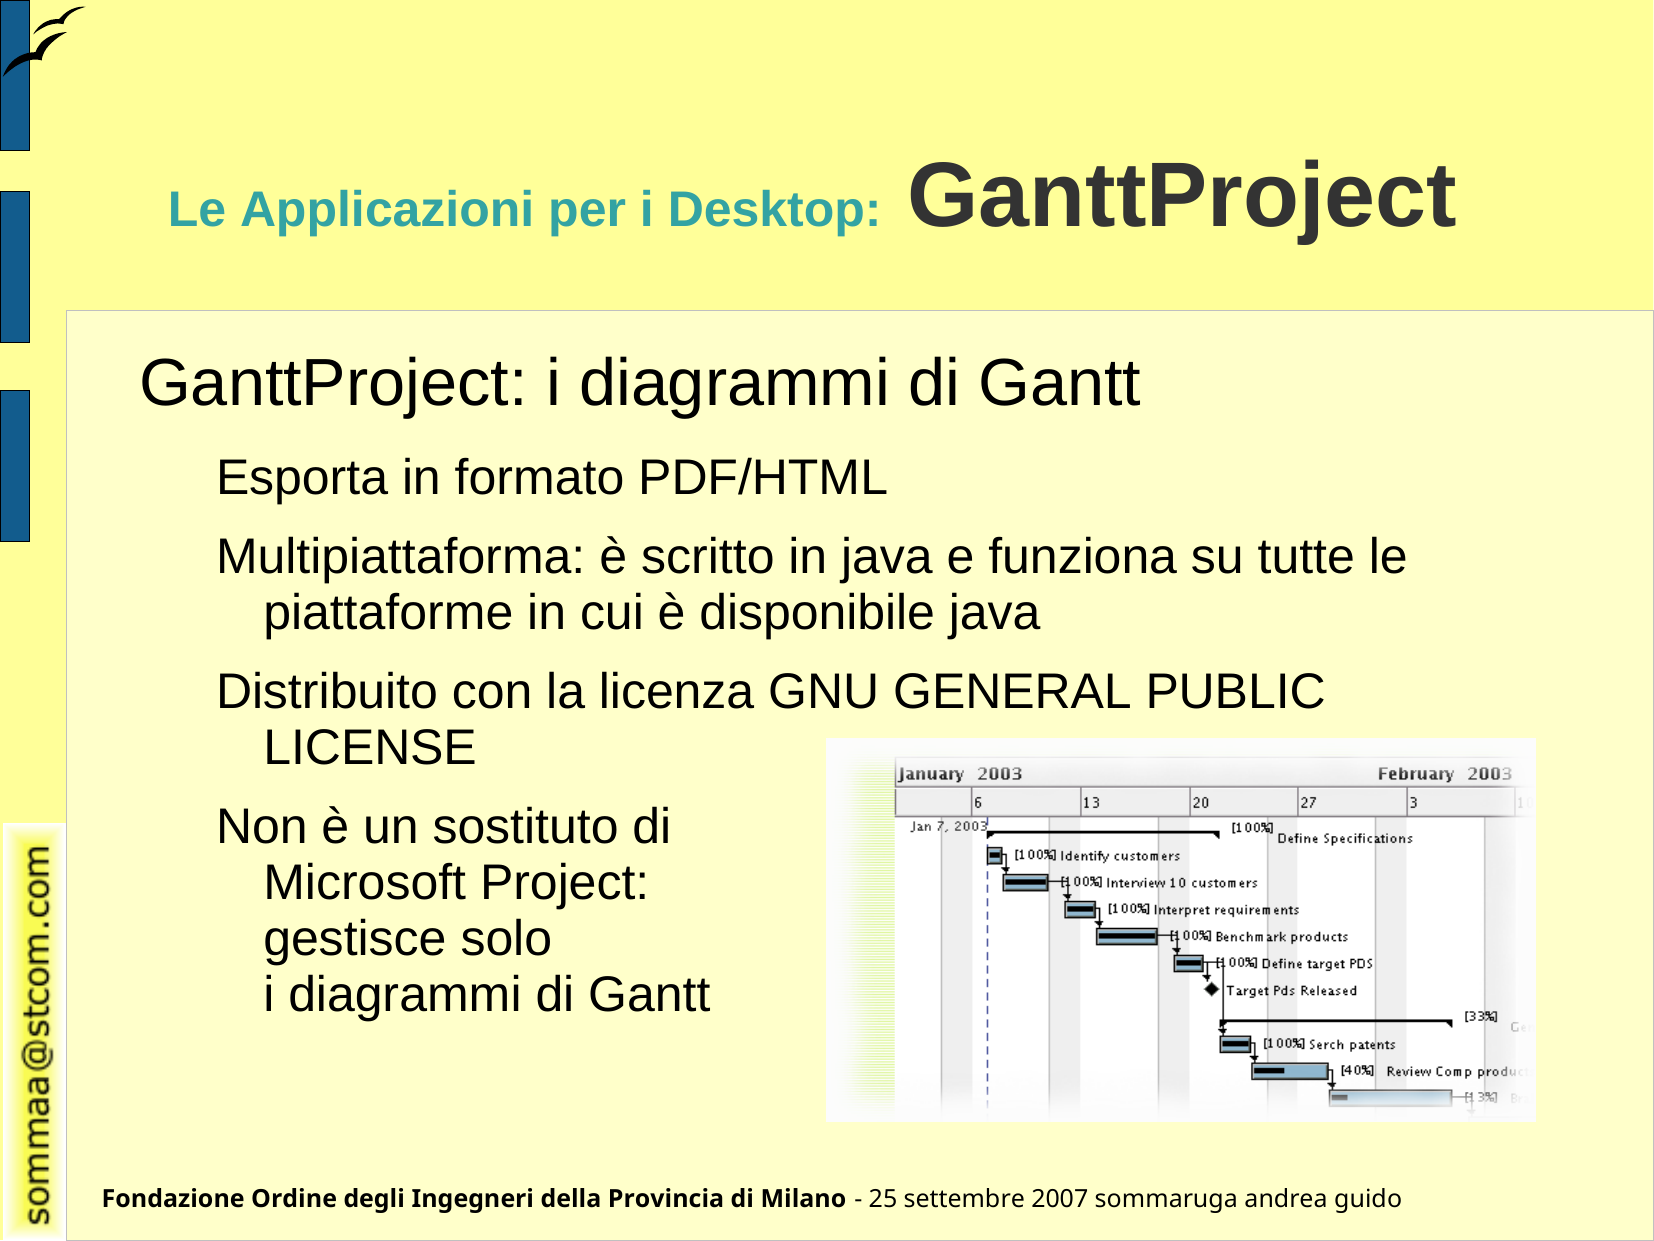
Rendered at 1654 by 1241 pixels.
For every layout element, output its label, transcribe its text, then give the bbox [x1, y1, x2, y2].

picture [3, 823, 66, 1241]
title Le Applicazioni per i Desktop: GanttProject [121, 91, 1534, 299]
list GanttProject: i diagrammi di Gantt Esporta in formato PDF/HTML Multipiattaforma: è scritto in java e funziona su tutte le piattaforme in cui è disponibile java Distribuito con la licenza GNU GENERAL PUBLIC LICENSE Non è un sostituto di Microsoft Project: gestisce solo i diagrammi di Gantt [121, 344, 1534, 1127]
picture [826, 738, 1536, 1123]
